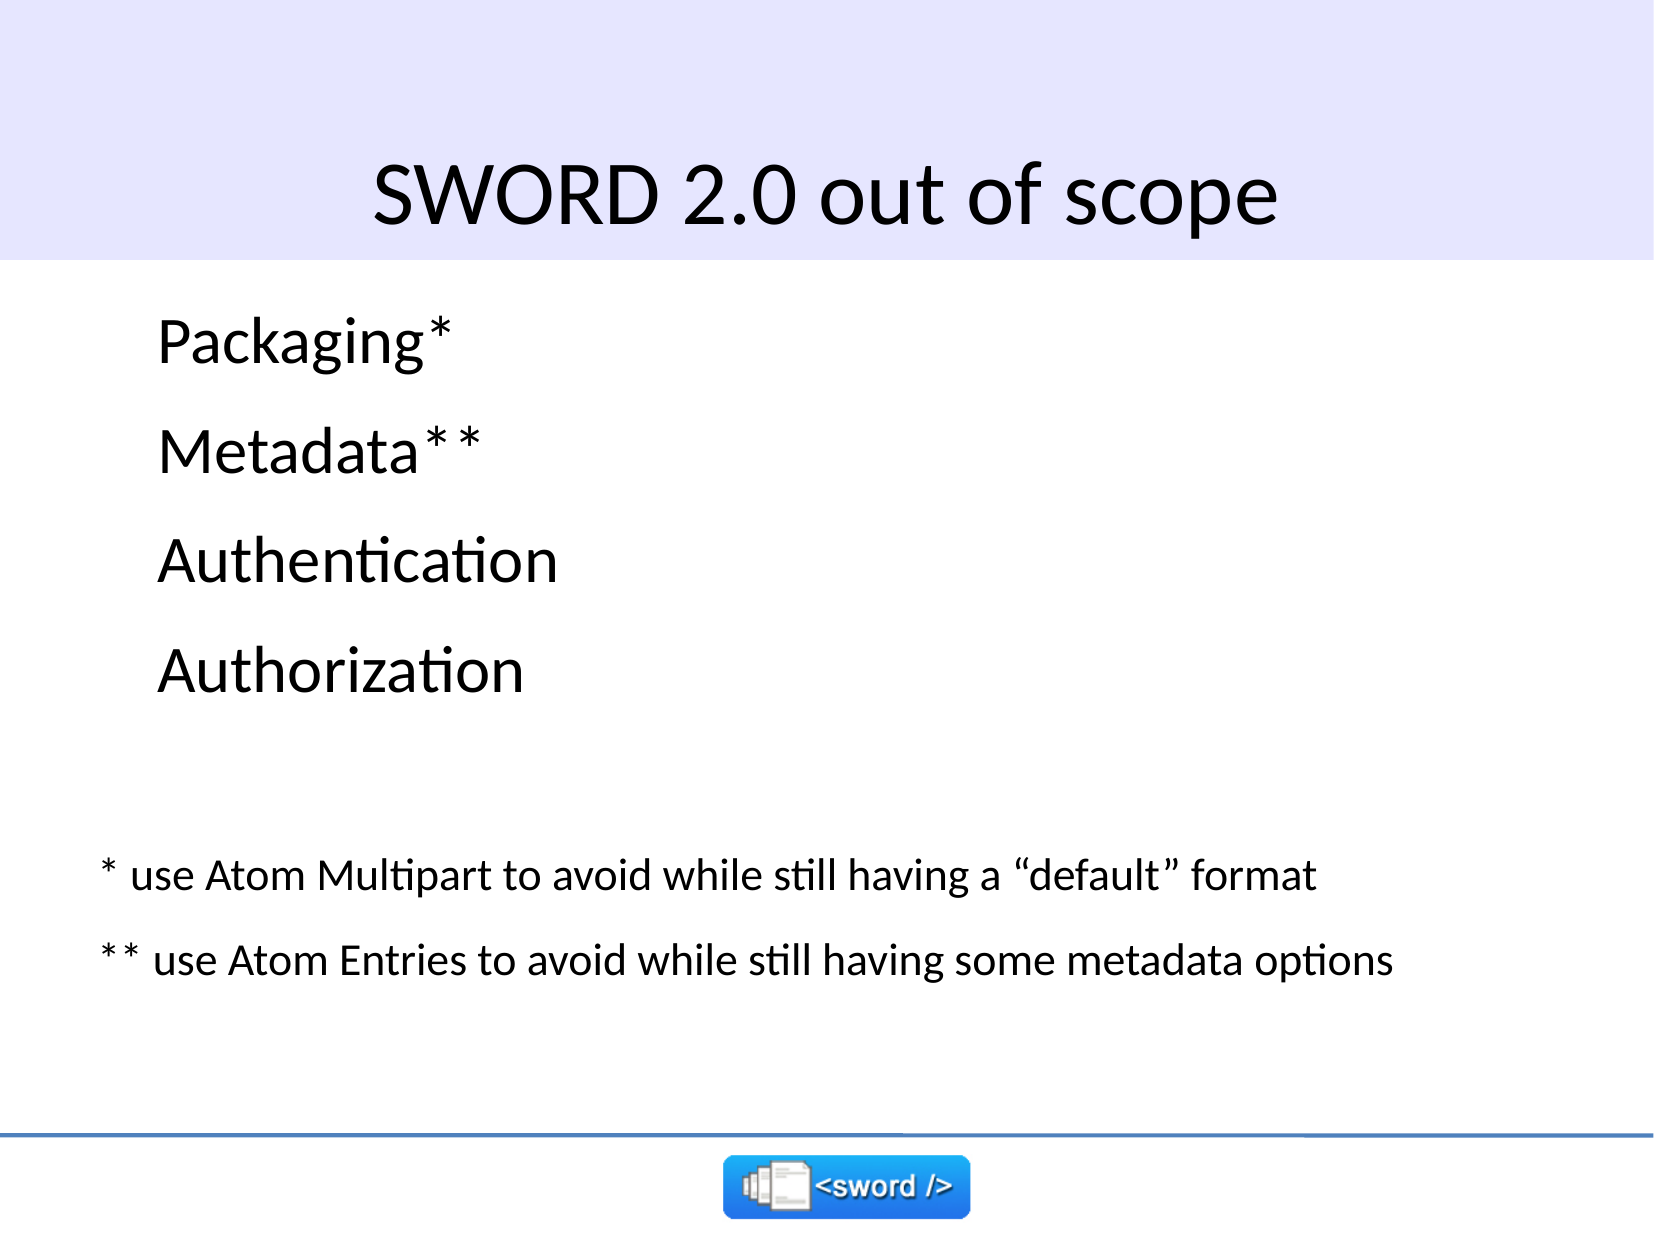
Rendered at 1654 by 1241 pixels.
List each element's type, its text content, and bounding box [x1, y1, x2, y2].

picture [722, 1154, 973, 1223]
list Packaging* Metadata** Authentication Authorization * use Atom Multipart to avoid while still having a “default” format ** use Atom Entries to avoid while still having some metadata options [82, 289, 1571, 1108]
text_box SWORD 2.0 out of scope [255, 148, 1399, 256]
